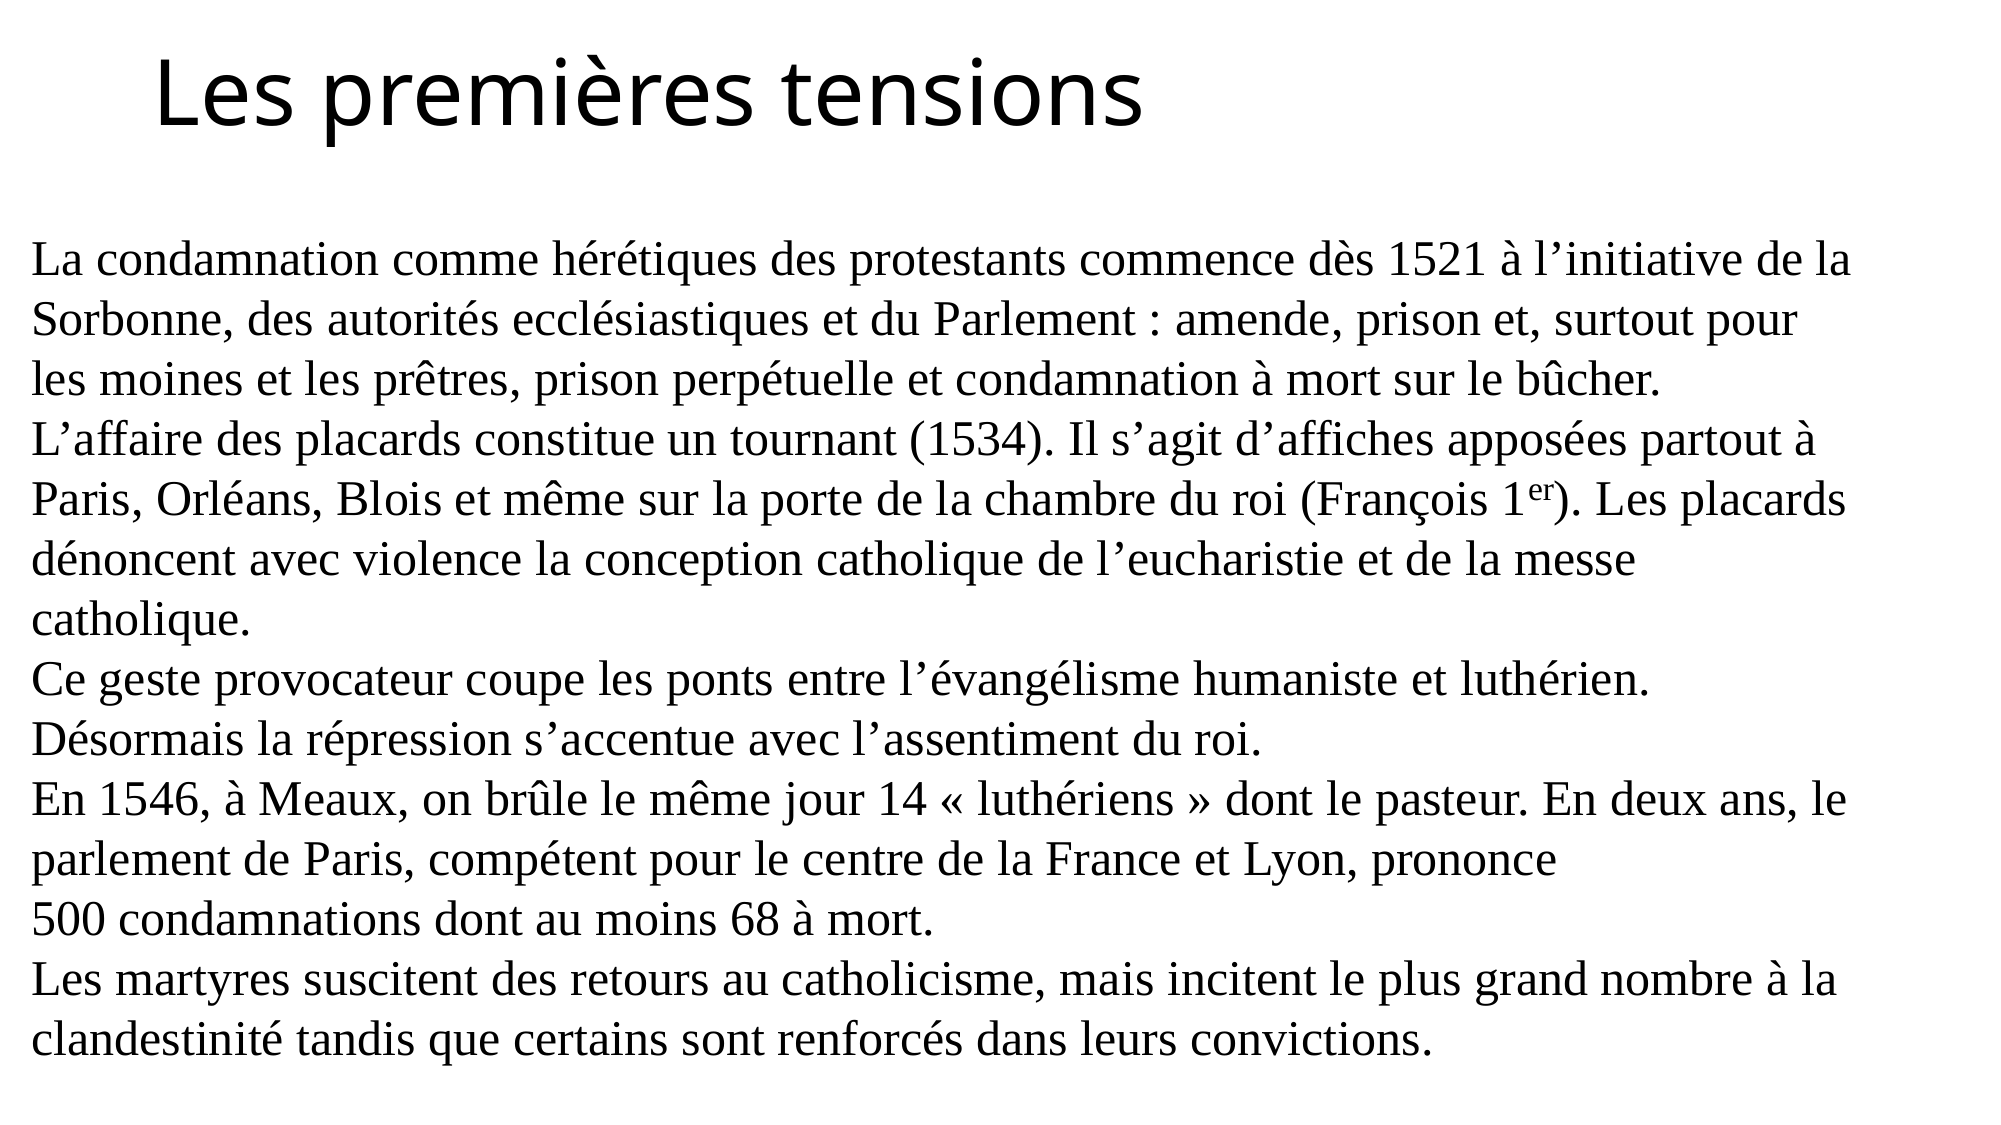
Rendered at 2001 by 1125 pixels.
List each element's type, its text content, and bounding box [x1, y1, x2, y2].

text_box Les premières tensions [137, 38, 1863, 256]
text_box La condamnation comme hérétiques des protestants commence dès 1521 à l’initiative de la Sorbonne, des autorités ecclésiastiques et du Parlement : amende, prison et, surtout pour les moines et les prêtres, prison perpétuelle et condamnation à mort sur le bûcher. L’affaire des placards constitue un tournant (1534). Il s’agit d’affiches apposées partout à Paris, Orléans, Blois et même sur la porte de la chambre du roi (François 1er). Les placards dénoncent avec violence la conception catholique de l’eucharistie et de la messe catholique. Ce geste provocateur coupe les ponts entre l’évangélisme humaniste et luthérien. Désormais la répression s’accentue avec l’assentiment du roi. En 1546, à Meaux, on brûle le même jour 14 « luthériens » dont le pasteur. En deux ans, le parlement de Paris, compétent pour le centre de la France et Lyon, prononce 500 condamnations dont au moins 68 à mort. Les martyres suscitent des retours au catholicisme, mais incitent le plus grand nombre à la clandestinité tandis que certains sont renforcés dans leurs convictions. [16, 217, 1879, 1081]
